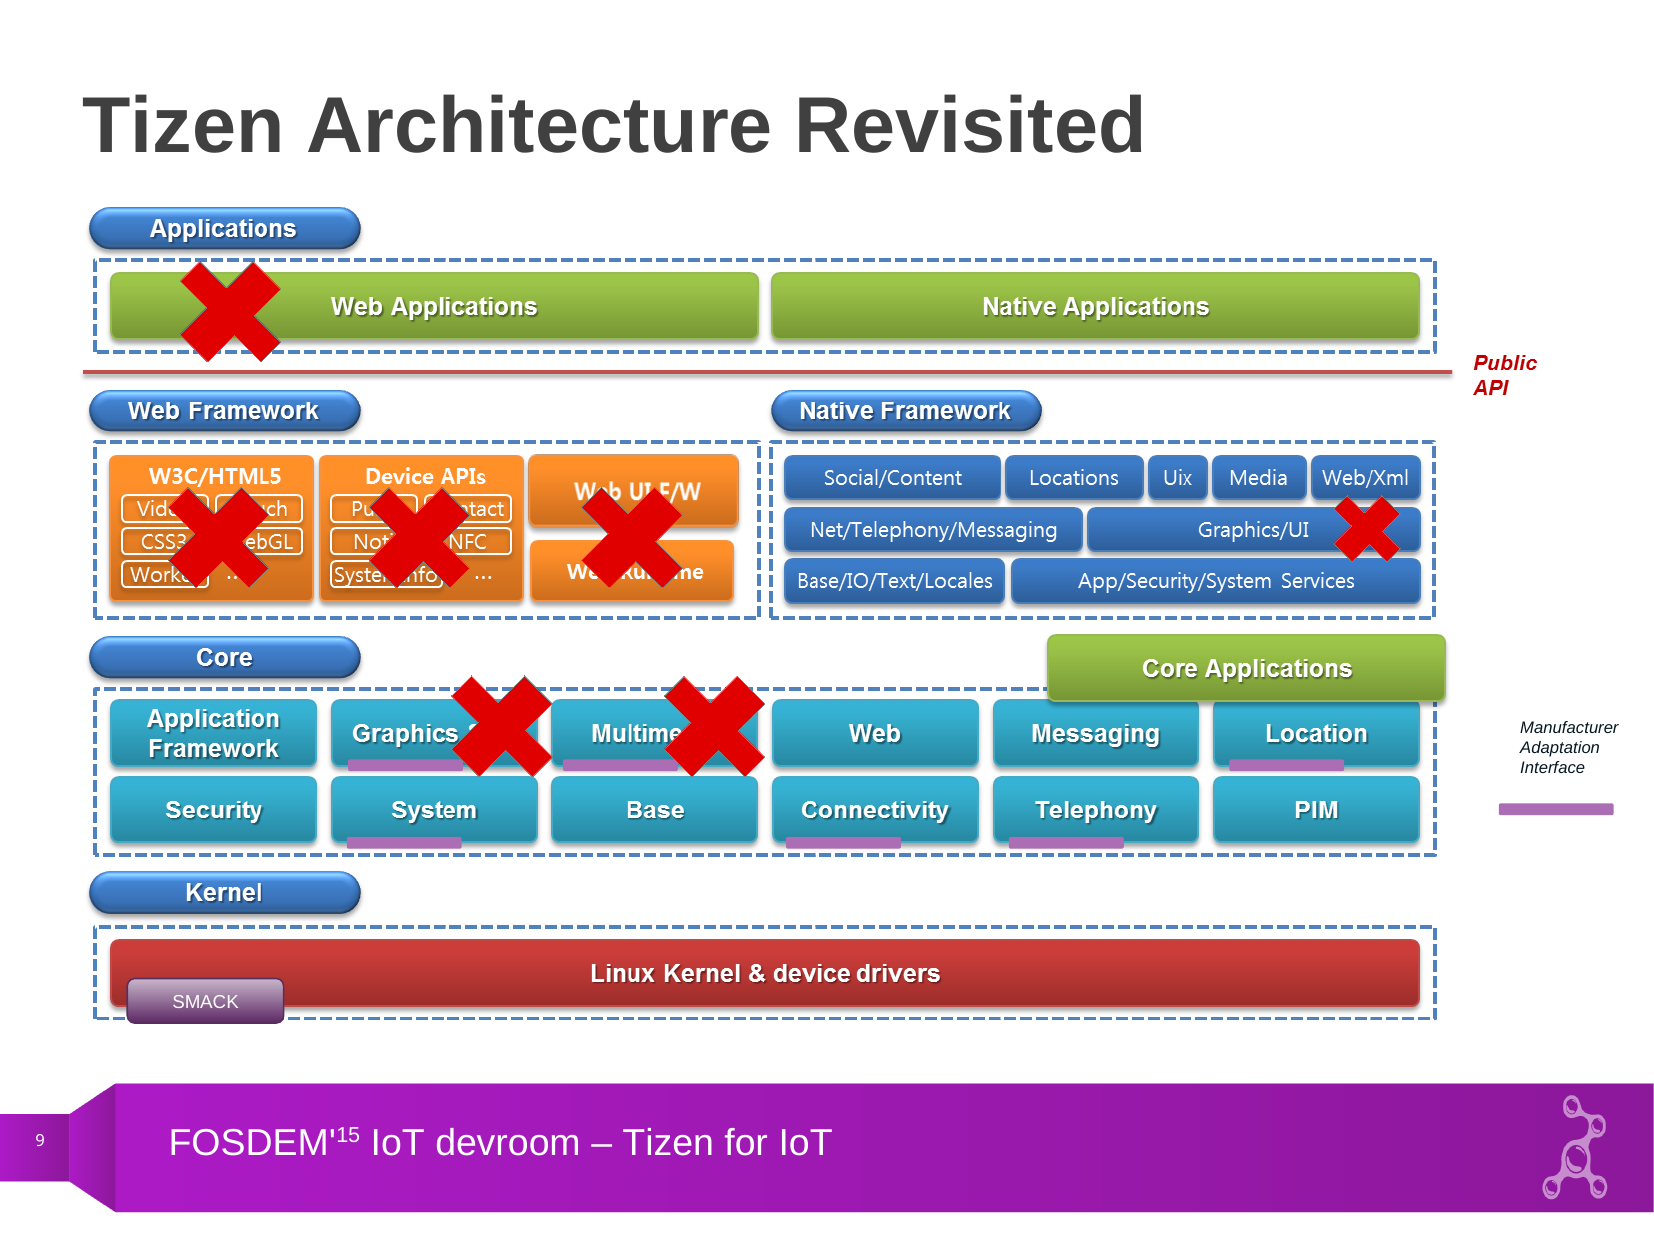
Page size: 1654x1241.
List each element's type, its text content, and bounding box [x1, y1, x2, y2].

text_box [562, 676, 765, 777]
text_box [369, 487, 470, 588]
title Tizen Architecture Revisited [82, 73, 1571, 235]
text_box [581, 487, 683, 588]
text_box Manufacturer Adaptation Interface [1505, 709, 1634, 784]
text_box [786, 836, 901, 849]
text_box [346, 836, 462, 849]
text_box [1008, 836, 1124, 849]
text_box [1229, 759, 1345, 772]
text_box [180, 261, 281, 362]
picture [0, 0, 1654, 1241]
text_box [348, 675, 553, 777]
text_box [1498, 803, 1614, 816]
text_box SMACK [127, 978, 284, 1024]
text_box [168, 487, 269, 588]
text_box [1334, 495, 1401, 562]
